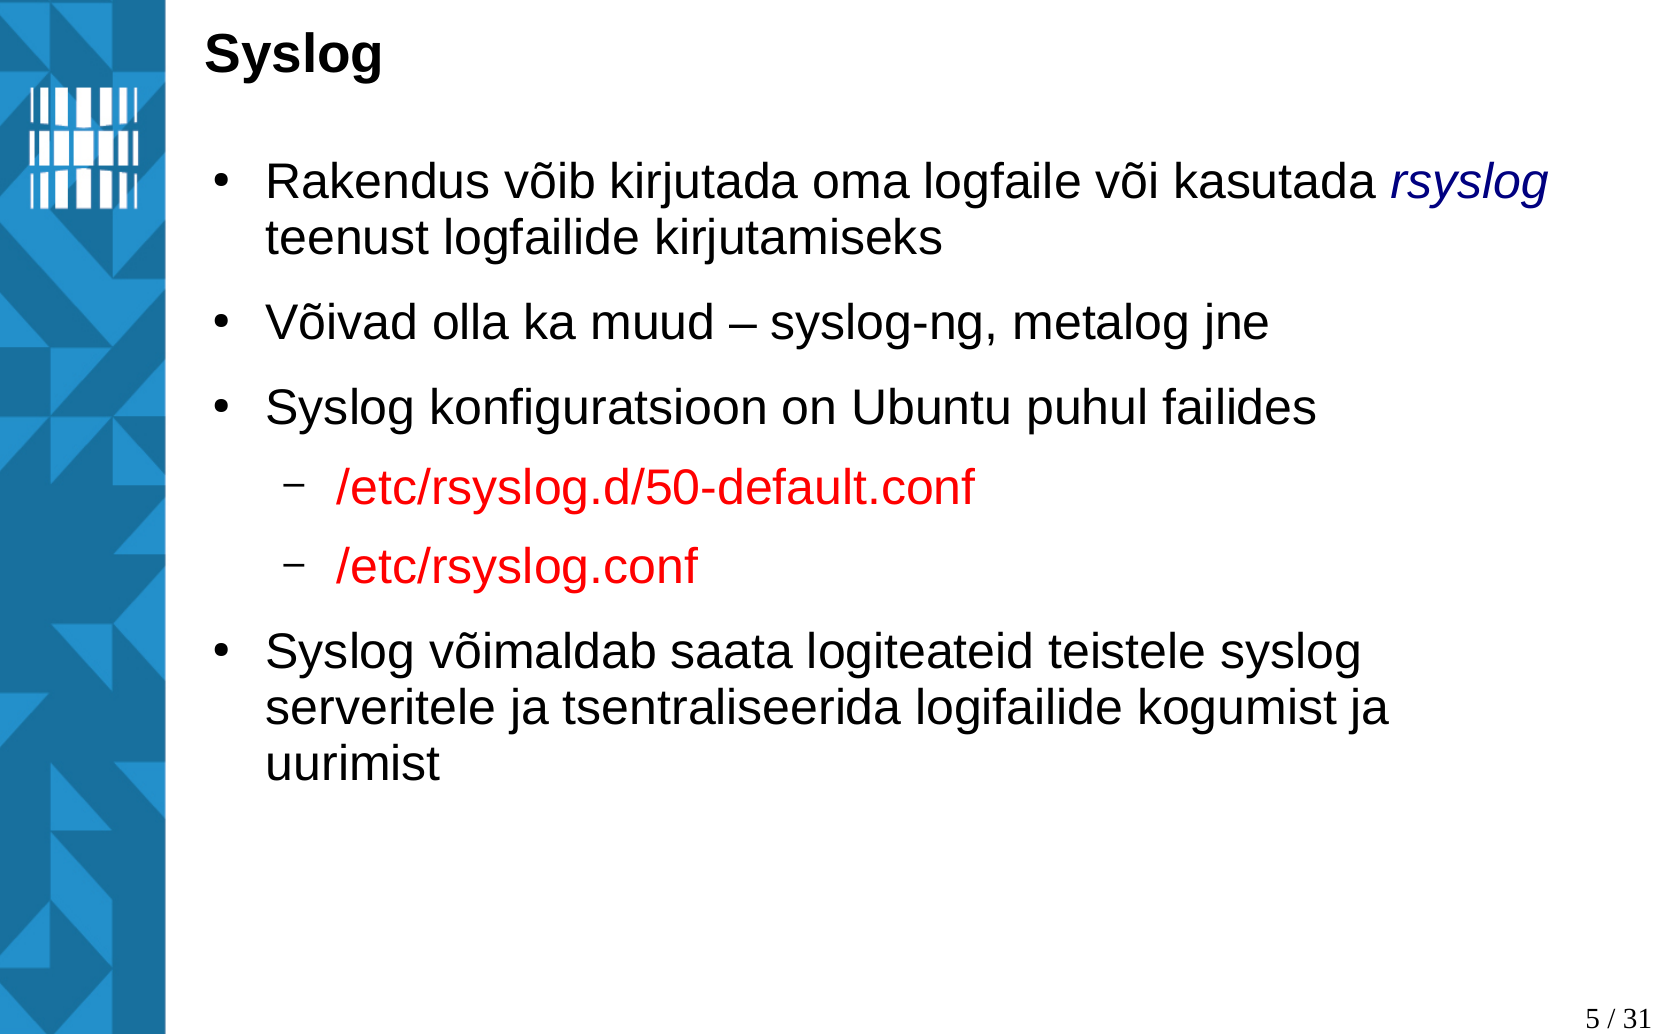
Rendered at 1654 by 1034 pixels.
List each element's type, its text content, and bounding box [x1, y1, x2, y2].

list Rakendus võib kirjutada oma logfaile või kasutada rsyslog teenust logfailide kirjutamiseks Võivad olla ka muud – syslog-ng, metalog jne Syslog konfiguratsioon on Ubuntu puhul failides /etc/rsyslog.d/50-default.conf /etc/rsyslog.conf Syslog võimaldab saata logiteateid teistele syslog serveritele ja tsentraliseerida logifailide kogumist ja uurimist [194, 153, 1565, 798]
title Syslog [204, 11, 1424, 95]
